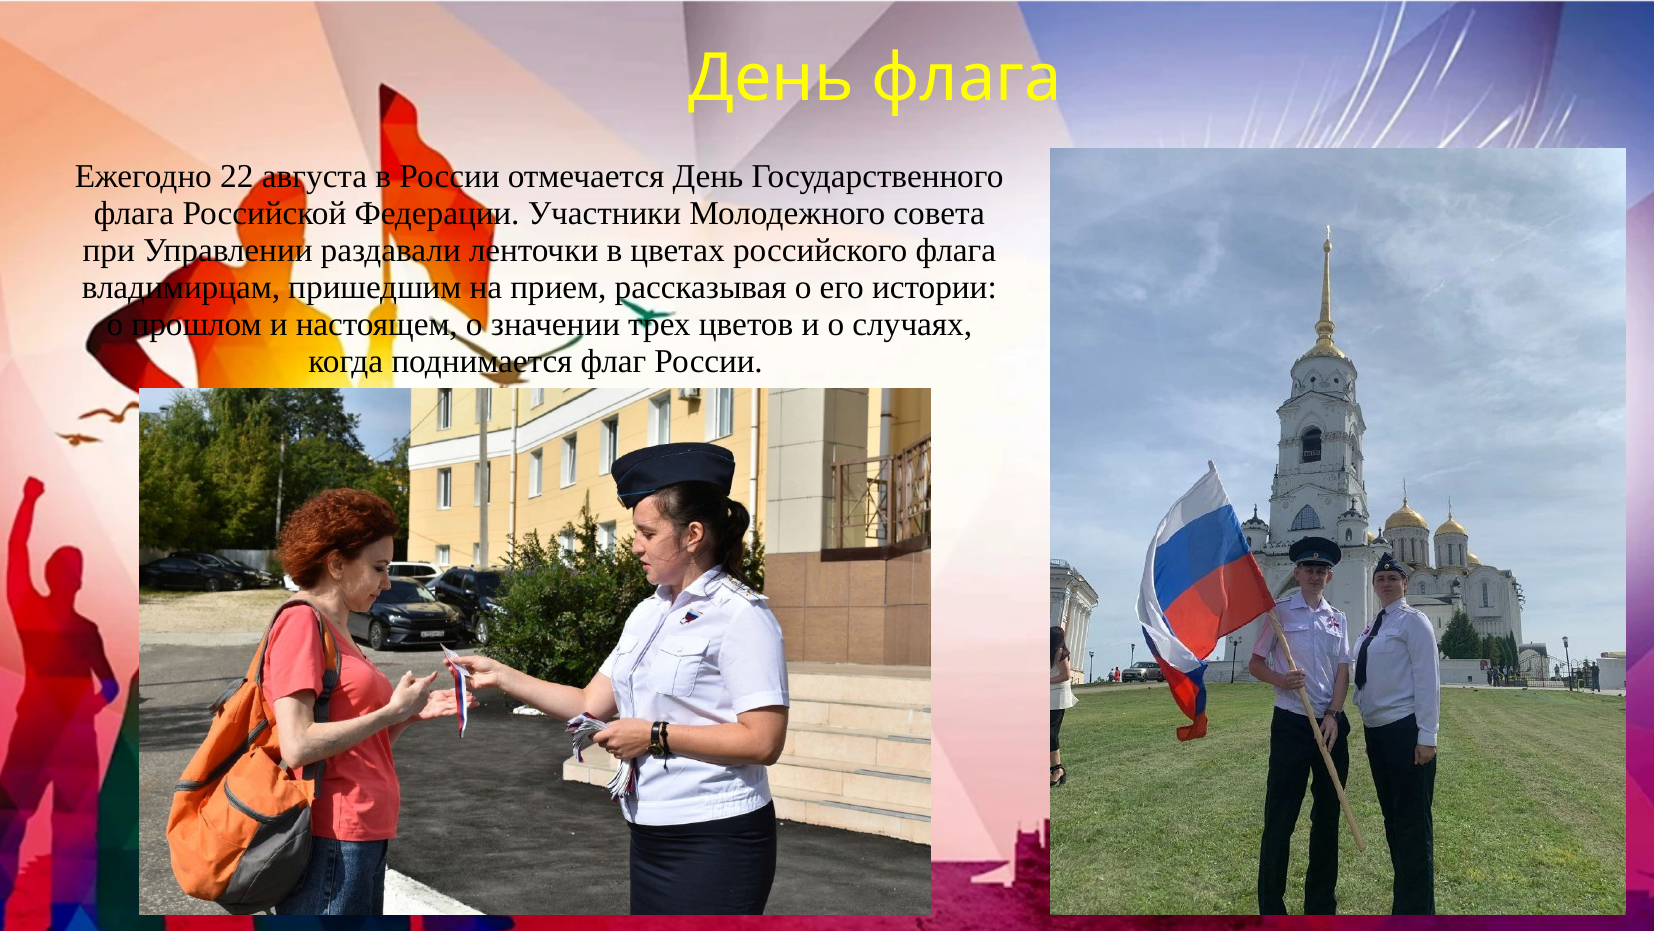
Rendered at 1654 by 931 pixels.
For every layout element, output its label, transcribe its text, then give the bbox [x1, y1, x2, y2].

text_box Ежегодно 22 августа в России отмечается День Государственного флага Российской Федерации. Участники Молодежного совета при Управлении раздавали ленточки в цветах российского флага владимирцам, пришедшим на прием, рассказывая о его истории: о прошлом и настоящем, о значении трех цветов и о случаях, когда поднимается флаг России. [60, 150, 1021, 425]
text_box День флага [682, 28, 1069, 121]
picture [0, 0, 1654, 931]
